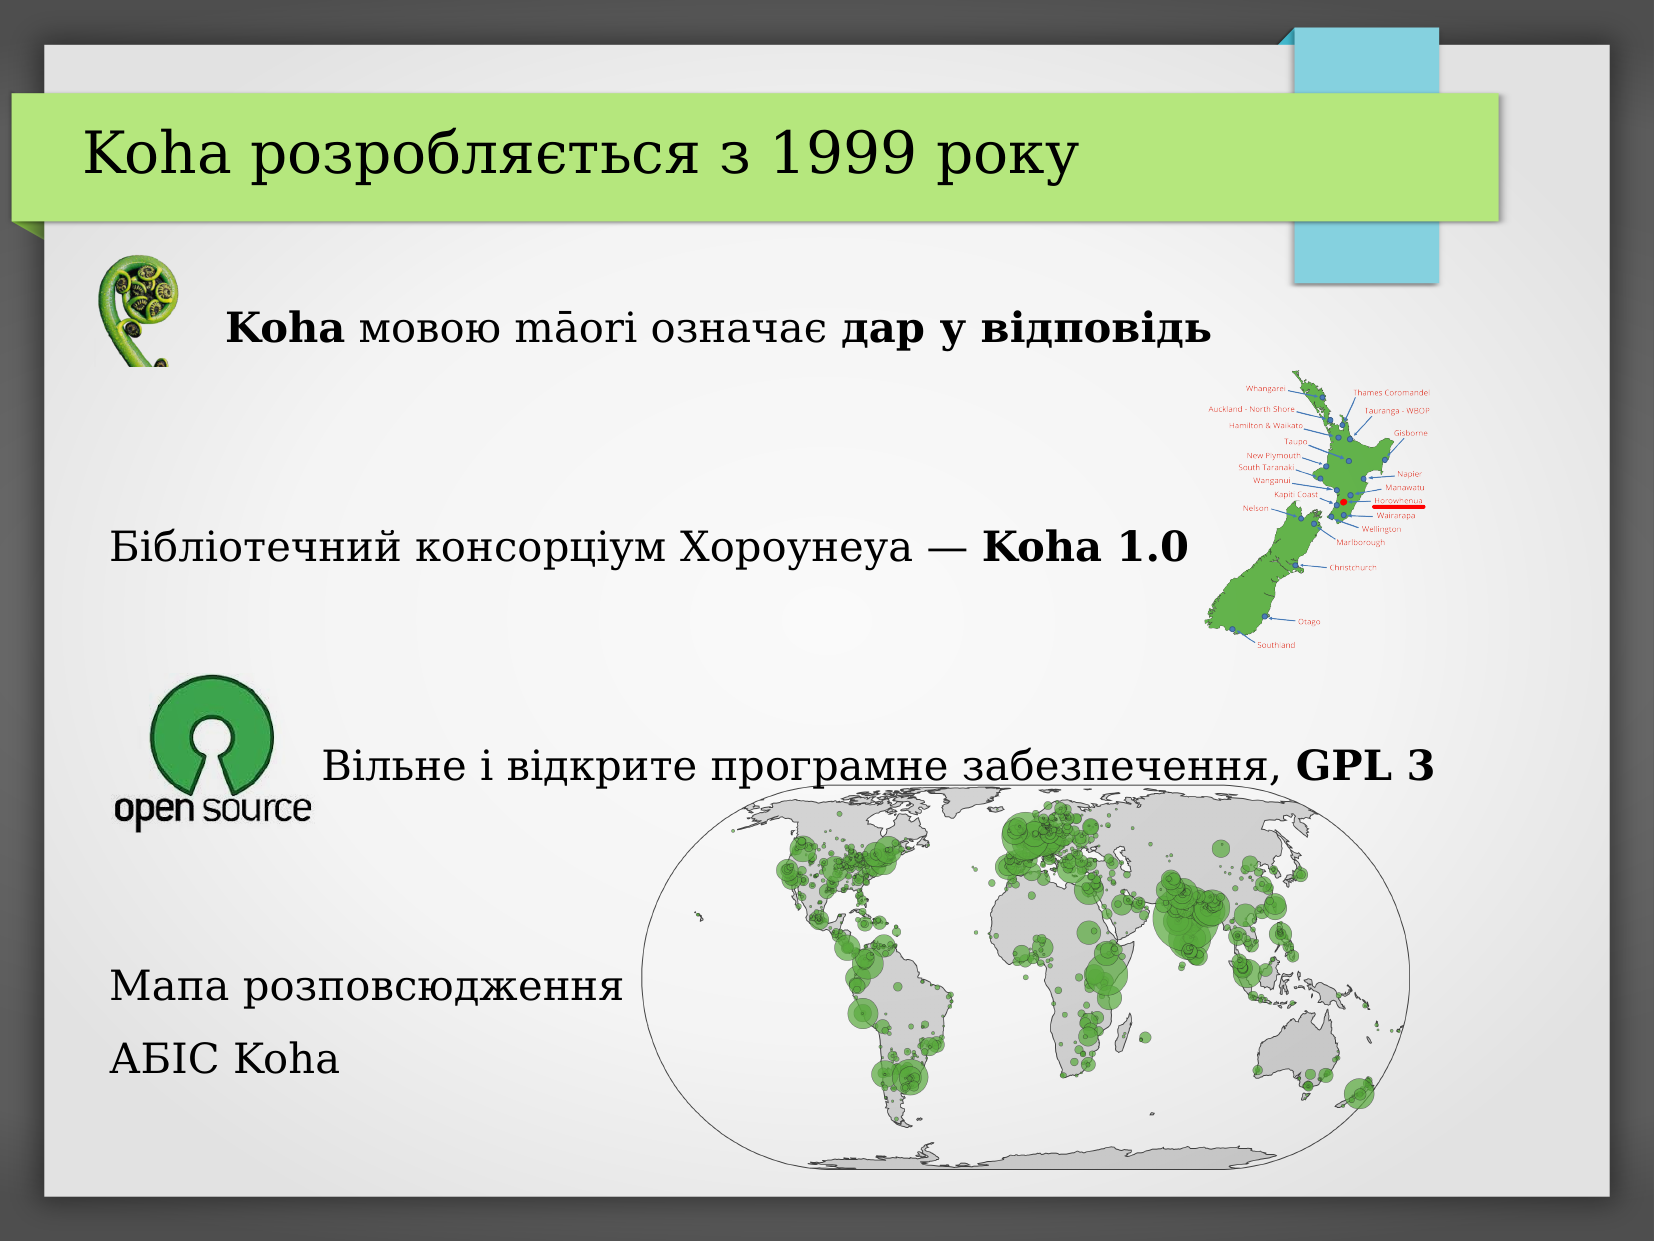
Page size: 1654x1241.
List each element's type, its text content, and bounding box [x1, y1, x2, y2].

picture [109, 673, 319, 833]
text_box Koha мовою māori означає дар у відповідь Бібліотечний консорціум Хороунеуа — Koha 1.0 Вільне і відкрите програмне забезпечення, GPL 3 Мапа розповсюдження АБІС Koha [94, 271, 1548, 1241]
picture [0, 0, 1654, 1241]
title Koha розробляється з 1999 року [82, 94, 1264, 213]
picture [635, 779, 1418, 1182]
